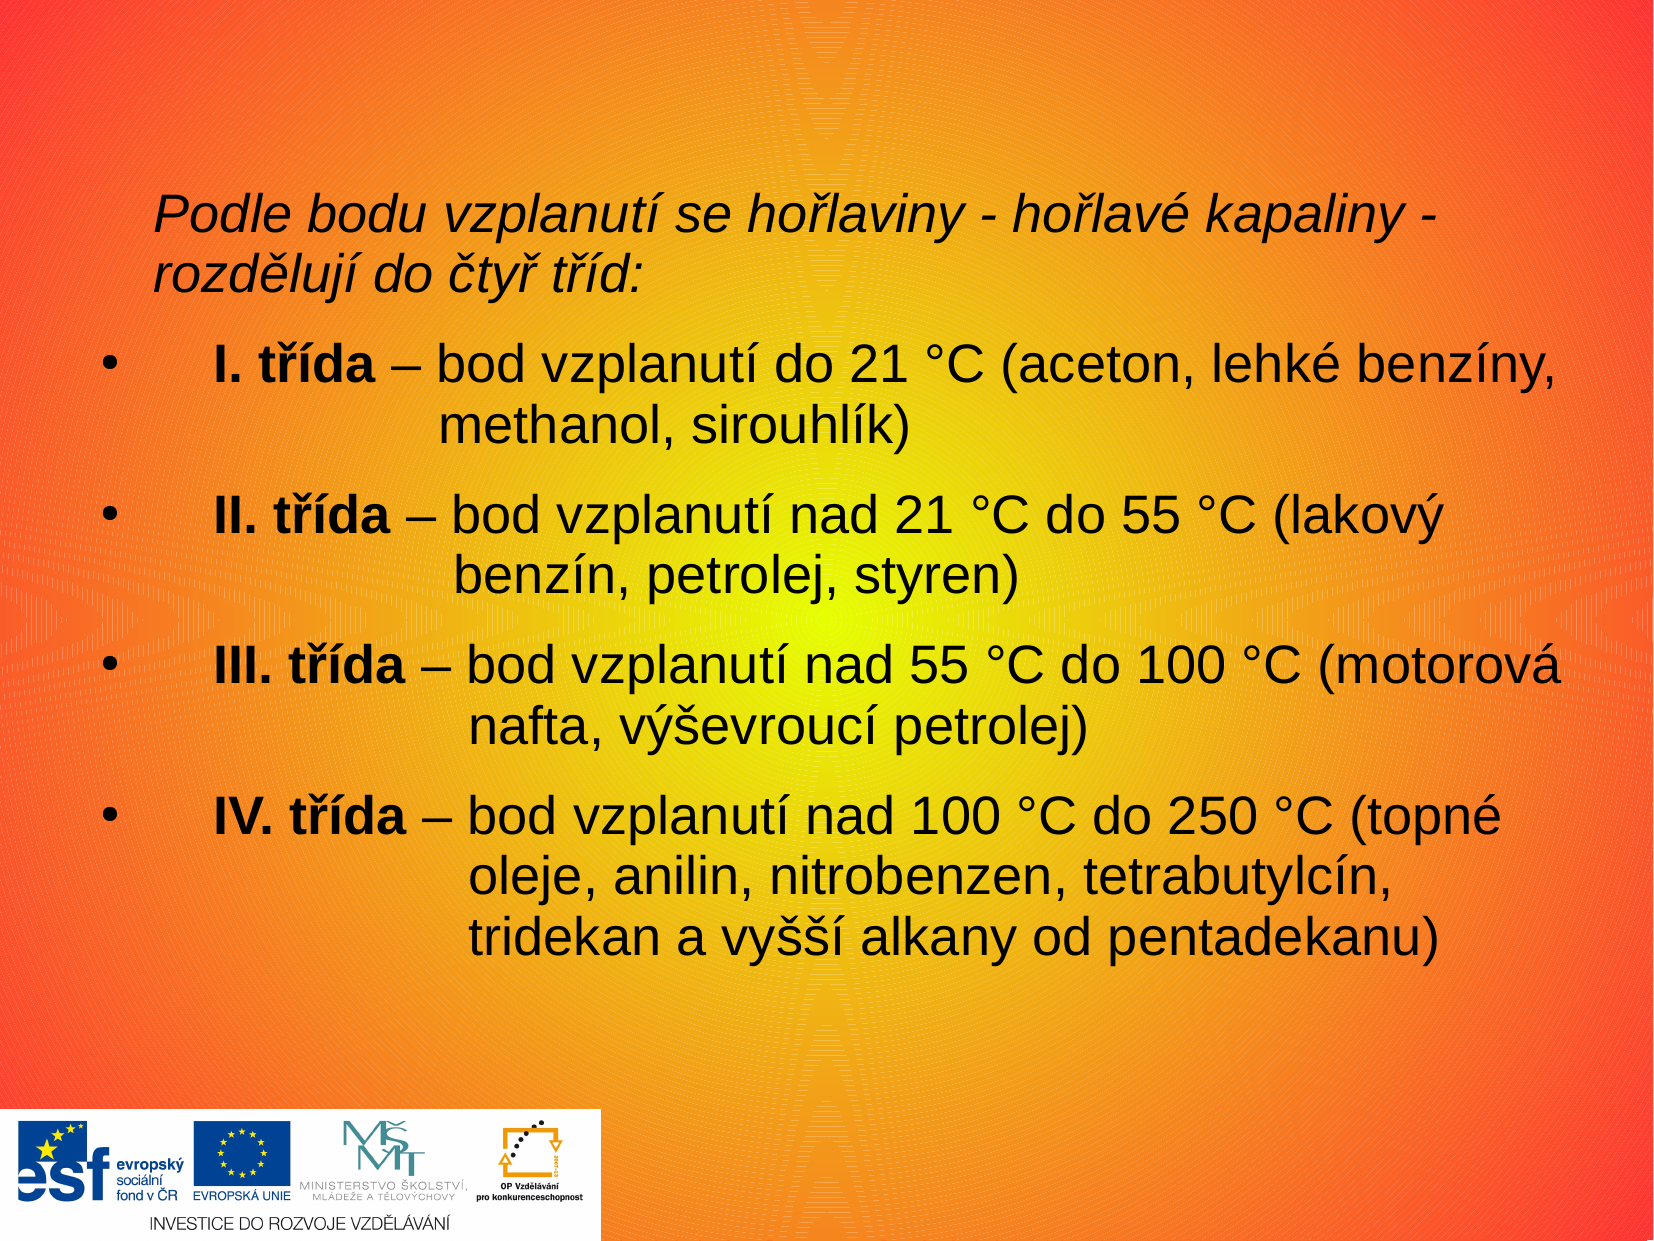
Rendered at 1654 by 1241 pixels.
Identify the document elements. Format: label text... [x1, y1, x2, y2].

list Podle bodu vzplanutí se hořlaviny - hořlavé kapaliny - rozdělují do čtyř tříd: I. třída – bod vzplanutí do 21 °C (aceton, lehké benzíny, methanol, sirouhlík) II. třída – bod vzplanutí nad 21 °C do 55 °C (lakový benzín, petrolej, styren) III. třída – bod vzplanutí nad 55 °C do 100 °C (motorová nafta, výševroucí petrolej) IV. třída – bod vzplanutí nad 100 °C do 250 °C (topné oleje, anilin, nitrobenzen, tetrabutylcín, tridekan a vyšší alkany od pentadekanu) [82, 183, 1571, 1064]
picture [0, 1109, 601, 1241]
